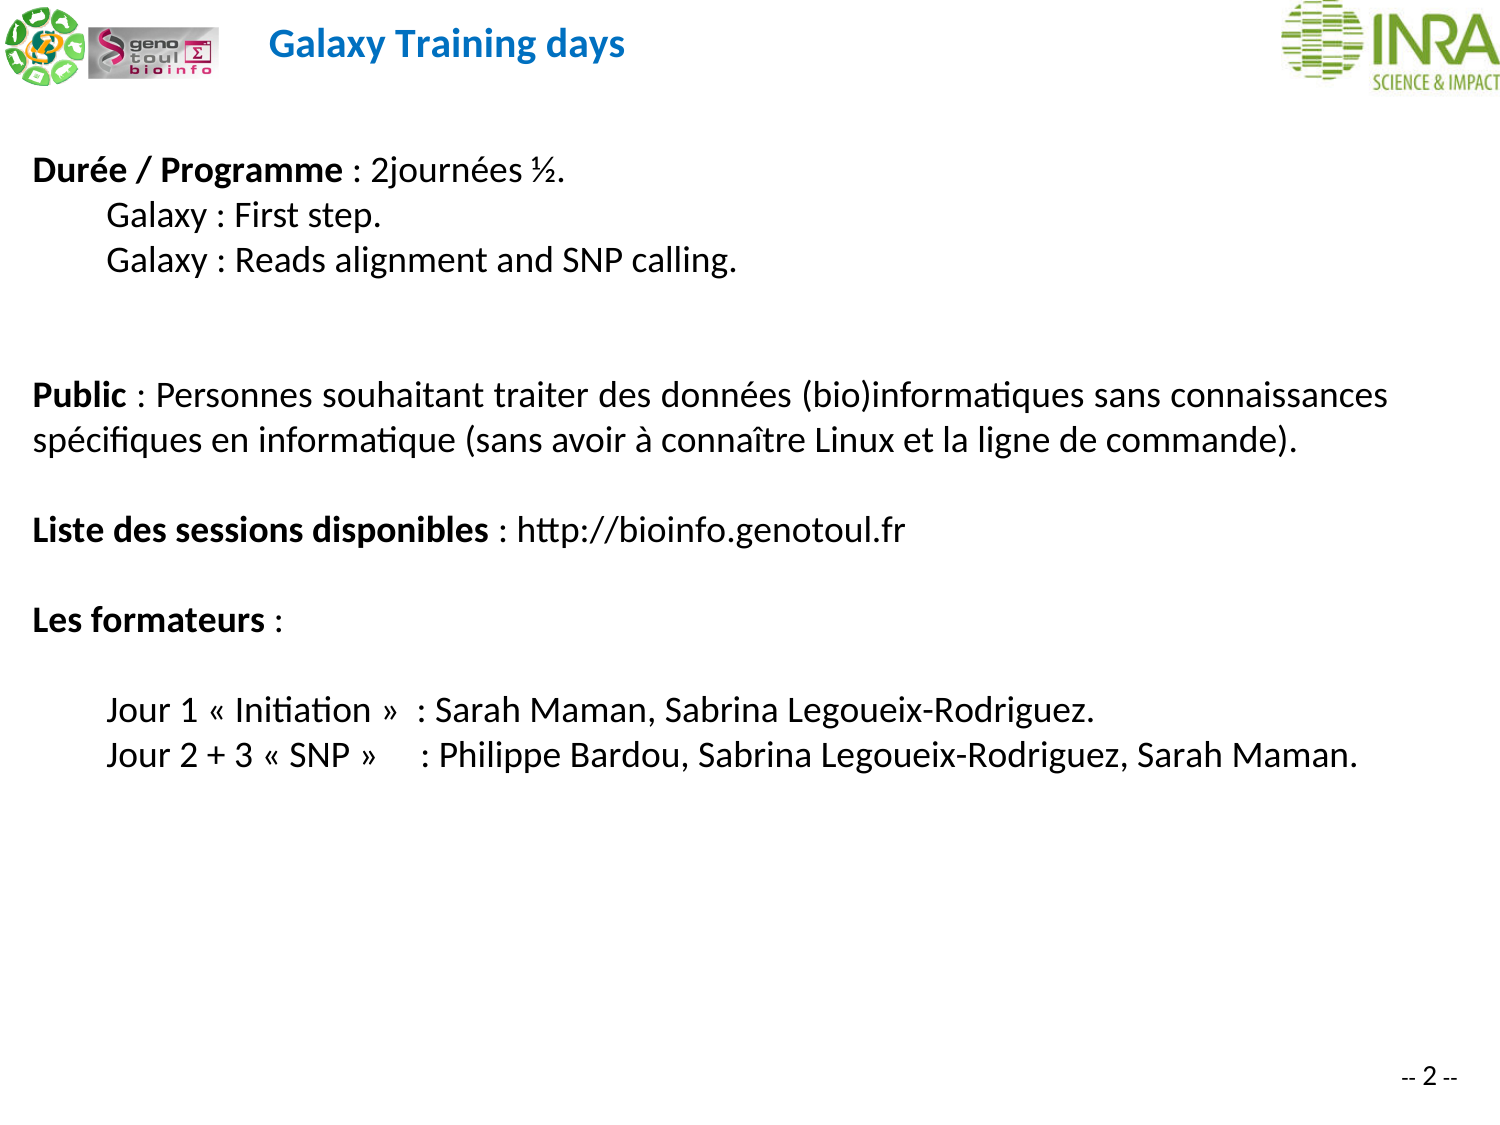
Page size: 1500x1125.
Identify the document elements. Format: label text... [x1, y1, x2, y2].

picture [5, 7, 85, 86]
text_box Galaxy Training days [253, 19, 1270, 86]
picture [88, 27, 219, 79]
text_box Durée / Programme : 2journées ½. Galaxy : First step. Galaxy : Reads alignment and SNP calling. Public : Personnes souhaitant traiter des données (bio)informatiques sans connaissances spécifiques en informatique (sans avoir à connaître Linux et la ligne de commande). Liste des sessions disponibles : http://bioinfo.genotoul.fr Les formateurs : Jour 1 « Initiation » : Sarah Maman, Sabrina Legoueix-Rodriguez. Jour 2 + 3 « SNP » : Philippe Bardou, Sabrina Legoueix-Rodriguez, Sarah Maman. [17, 137, 1495, 829]
picture [1281, 0, 1500, 110]
